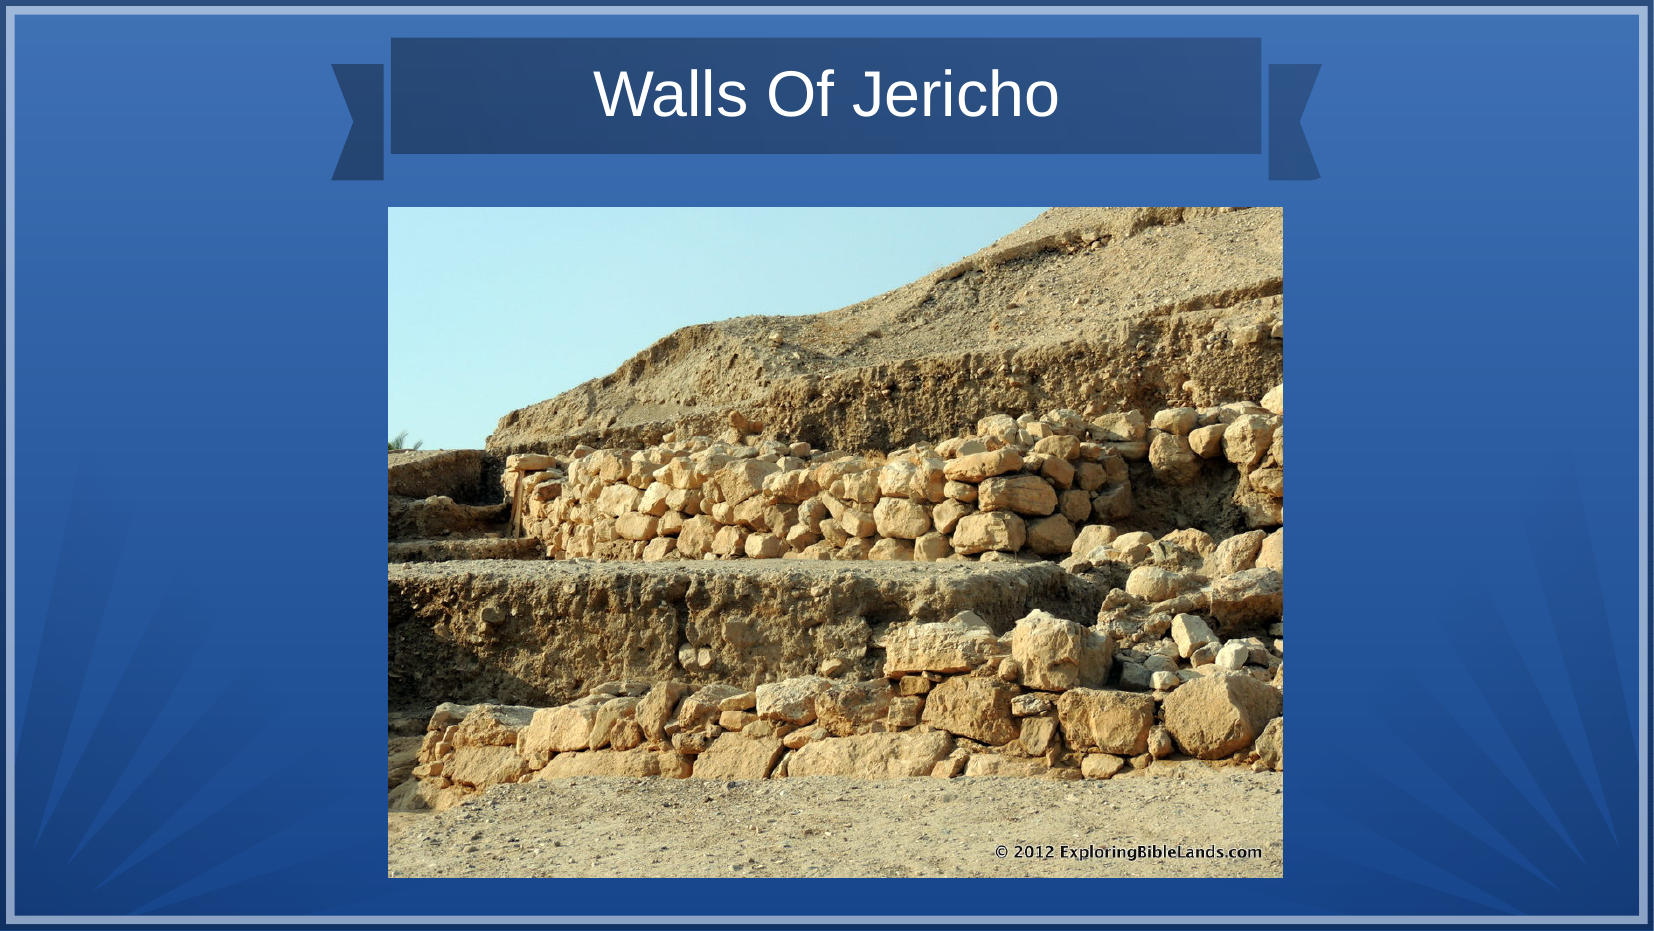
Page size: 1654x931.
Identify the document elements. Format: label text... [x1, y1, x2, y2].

picture [388, 207, 1283, 878]
title Walls Of Jericho [389, 35, 1264, 154]
